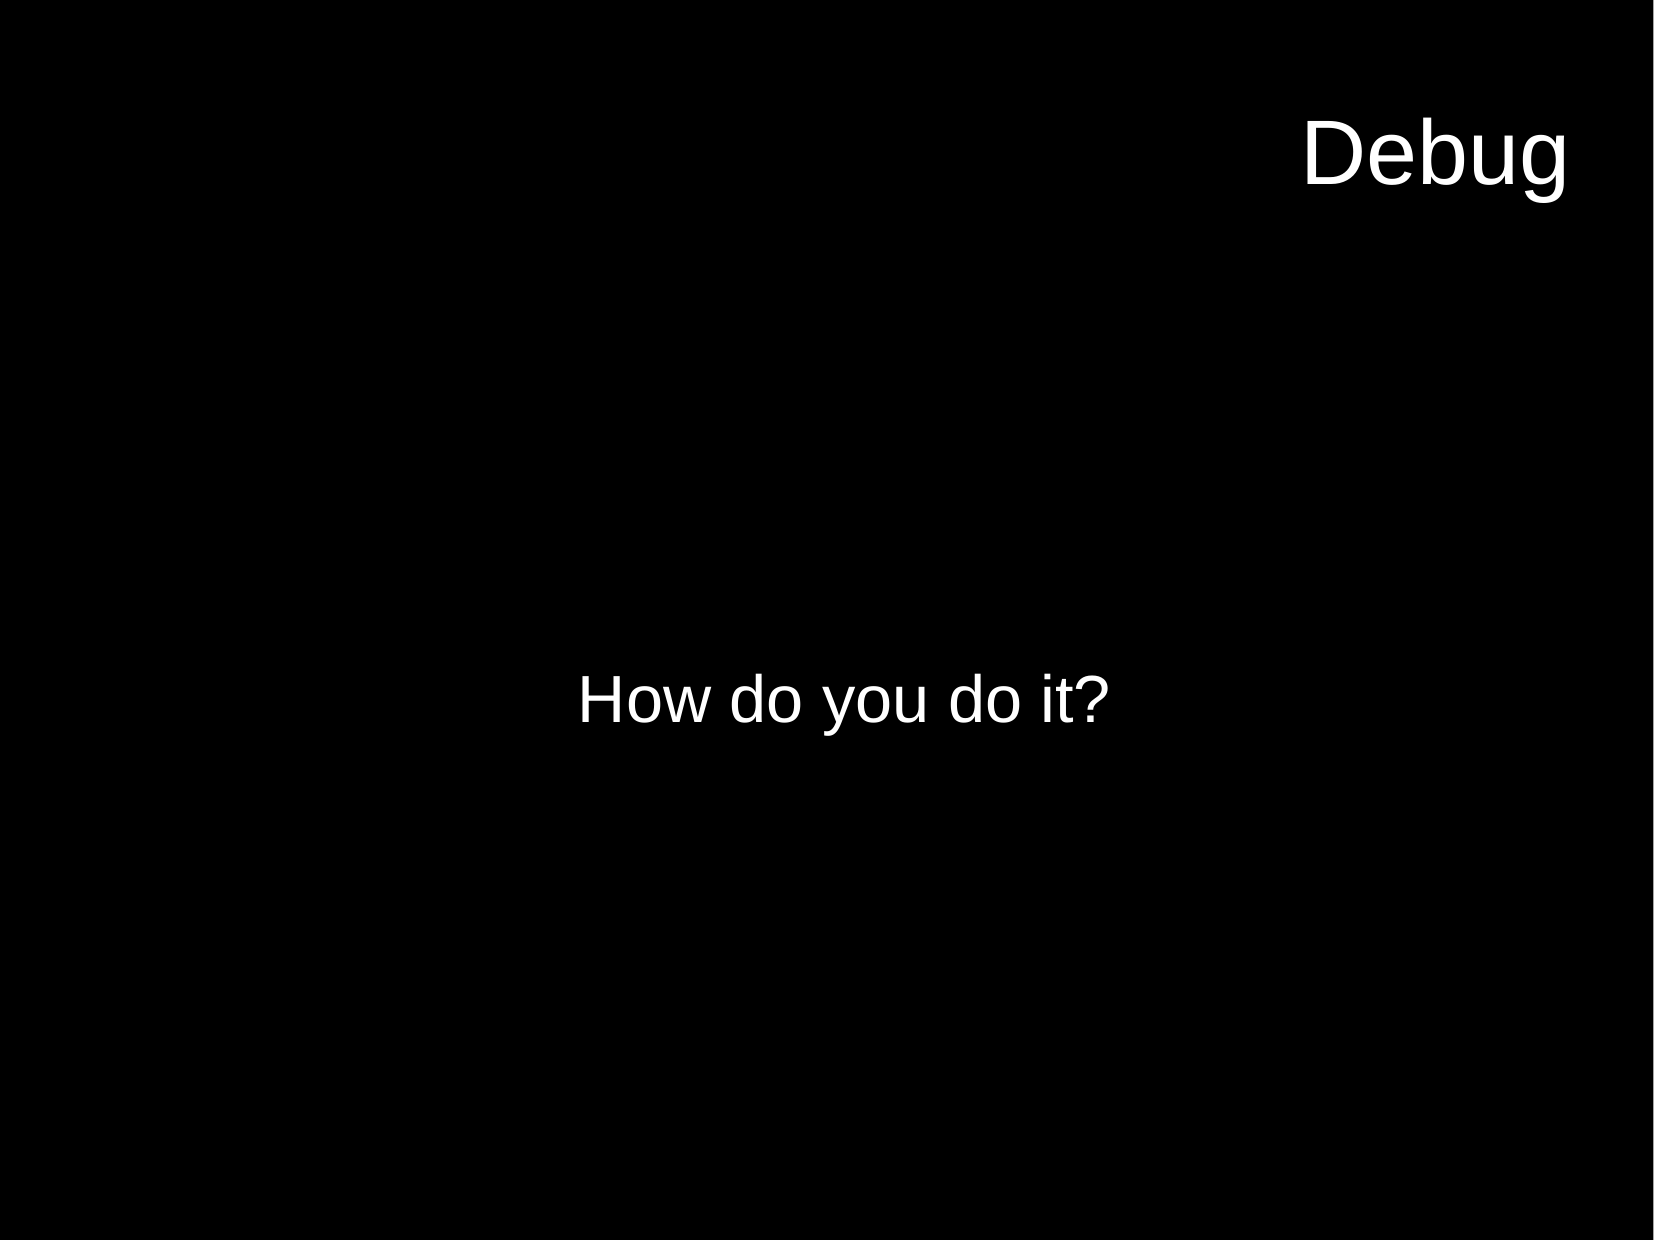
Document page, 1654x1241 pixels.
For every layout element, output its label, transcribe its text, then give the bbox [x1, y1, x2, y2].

title Debug [82, 49, 1571, 257]
subtitle How do you do it? [82, 297, 1571, 1102]
